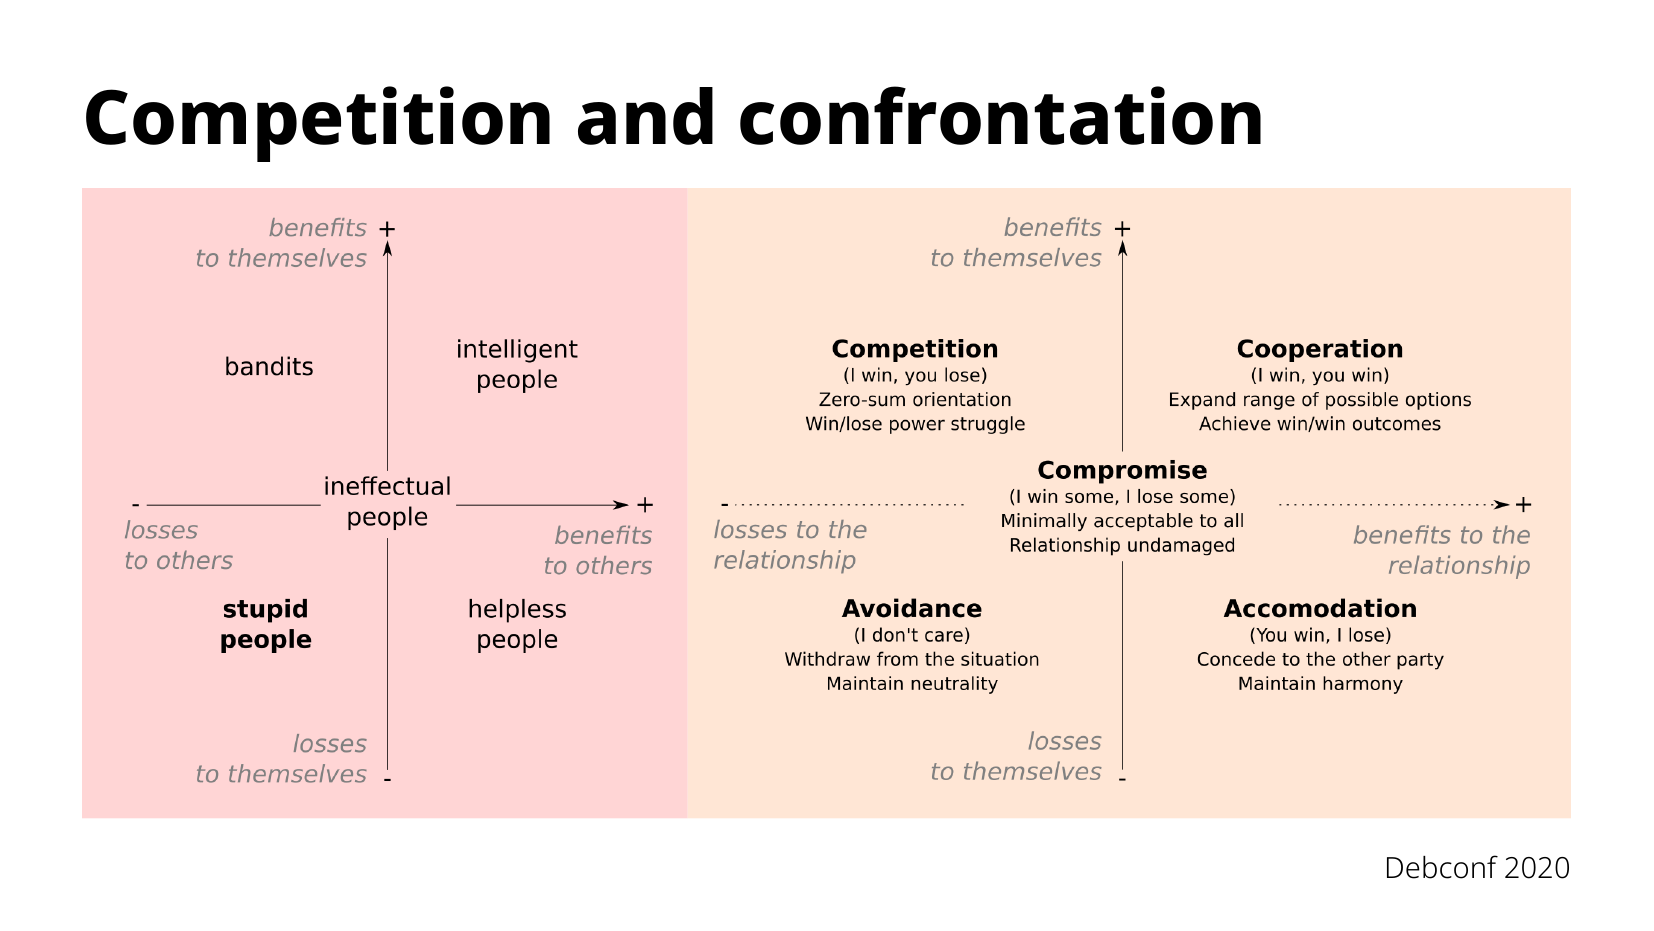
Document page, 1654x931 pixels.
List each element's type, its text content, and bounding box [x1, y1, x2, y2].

title Competition and confrontation [82, 37, 1571, 188]
picture [82, 188, 1571, 821]
